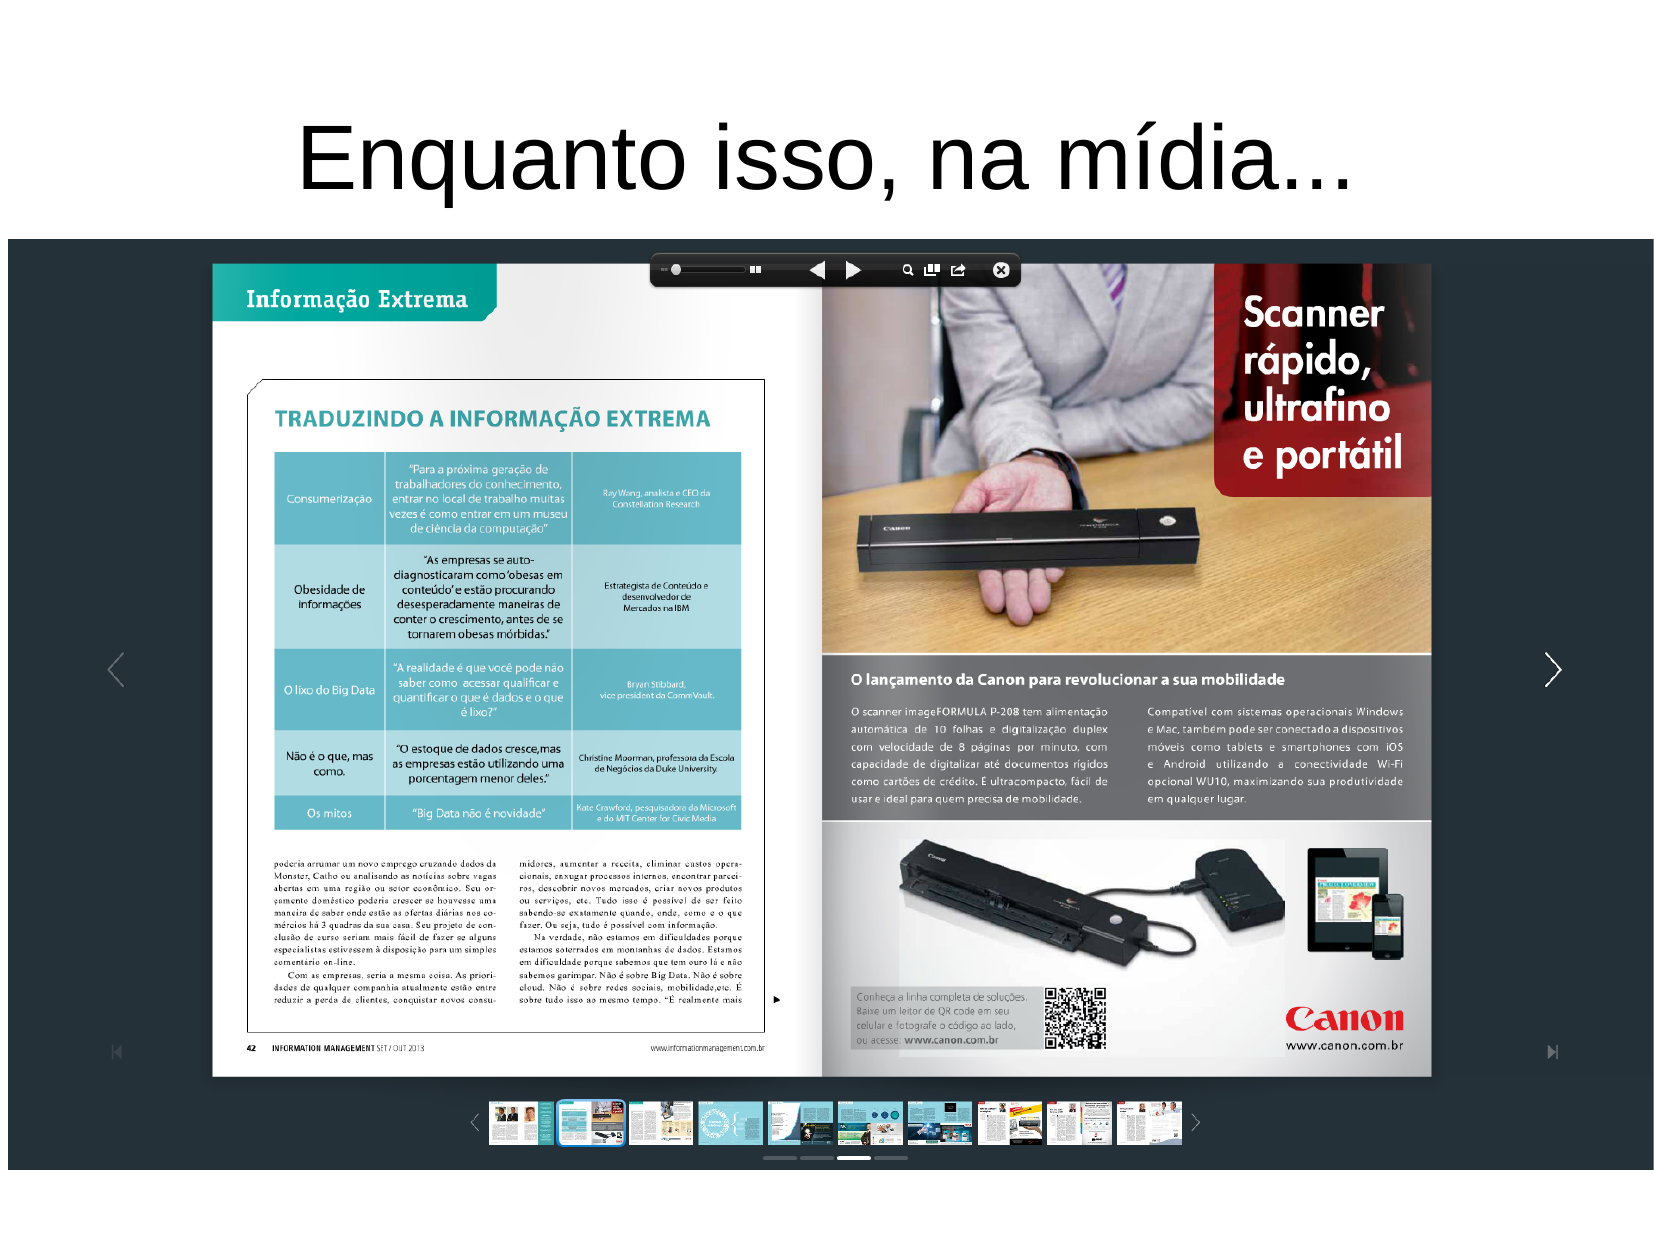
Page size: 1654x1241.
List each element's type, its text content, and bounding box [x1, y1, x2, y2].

picture [8, 239, 1654, 1170]
title Enquanto isso, na mídia... [82, 49, 1571, 239]
